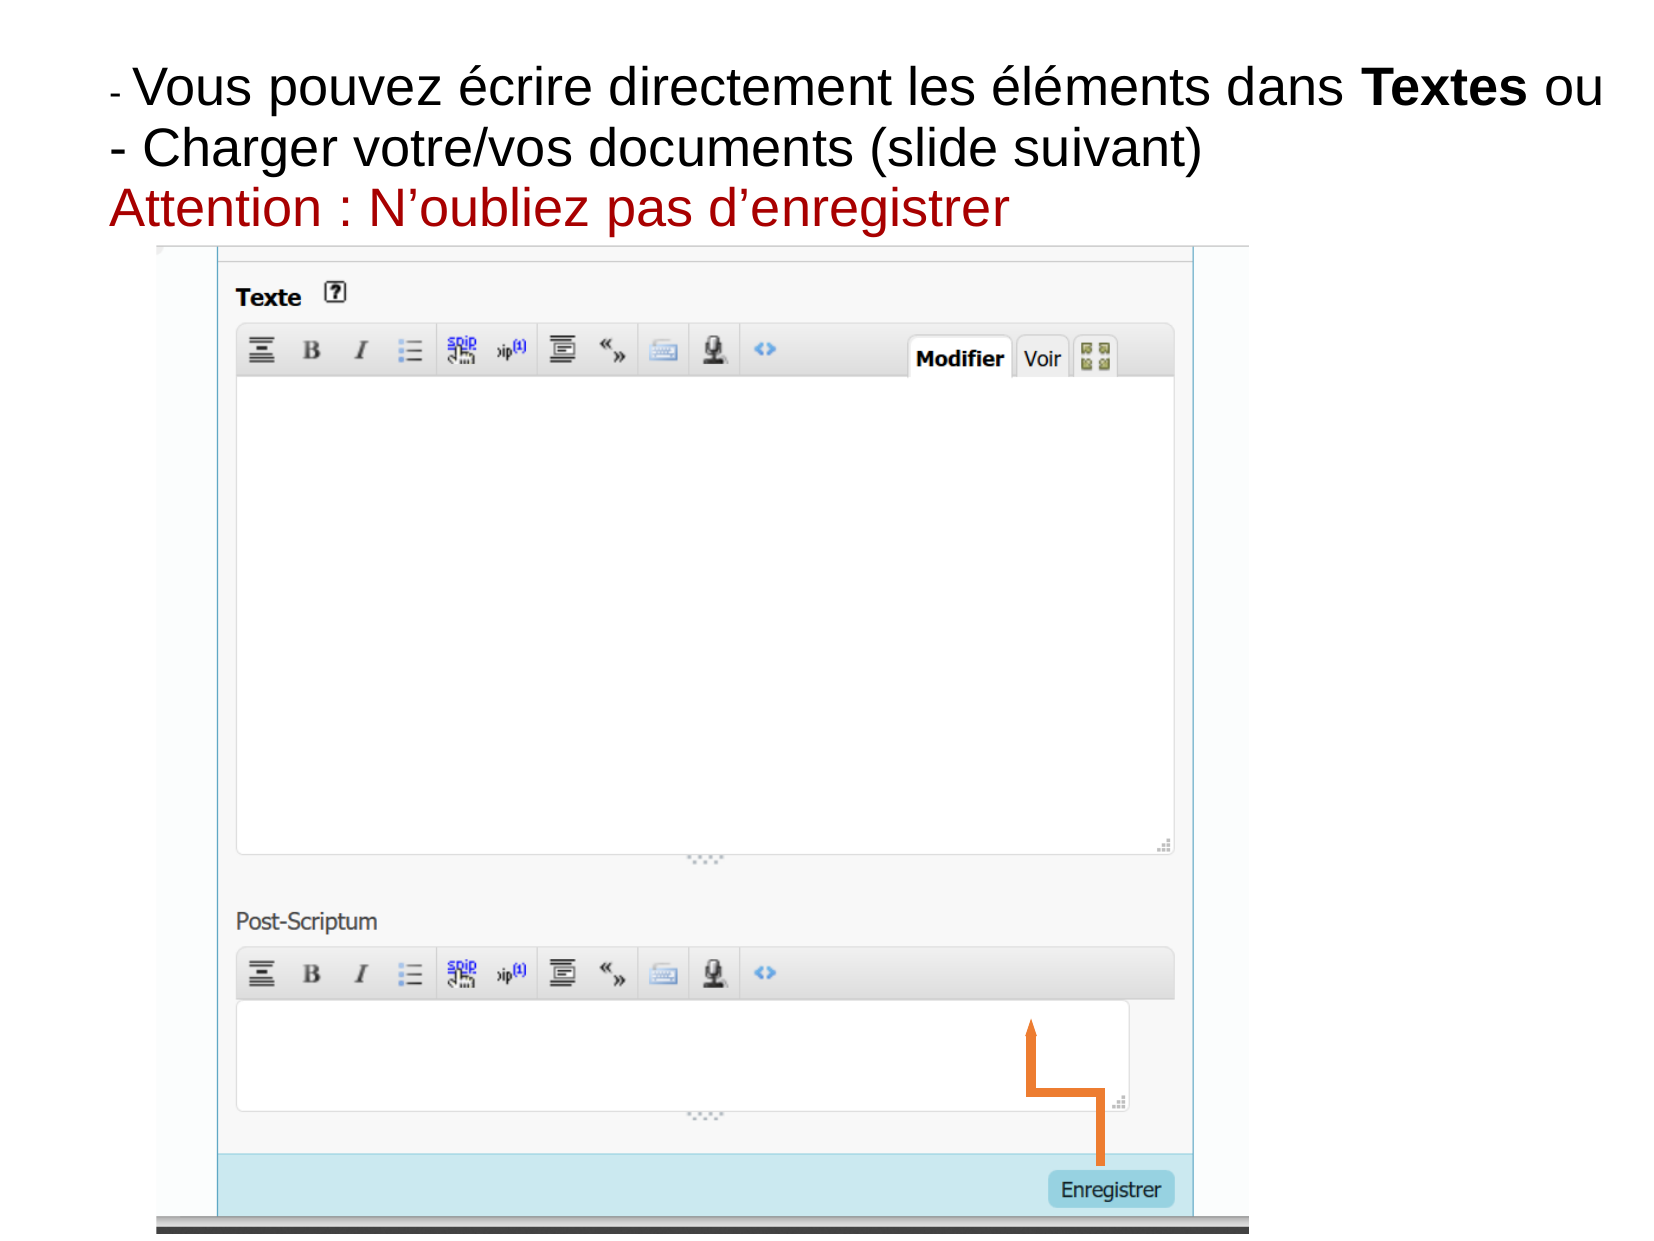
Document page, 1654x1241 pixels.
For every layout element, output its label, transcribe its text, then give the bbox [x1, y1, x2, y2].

text_box - Vous pouvez écrire directement les éléments dans Textes ou - Charger votre/vos documents (slide suivant) Attention : N’oubliez pas d’enregistrer [94, 49, 1630, 246]
picture [156, 245, 1249, 1235]
